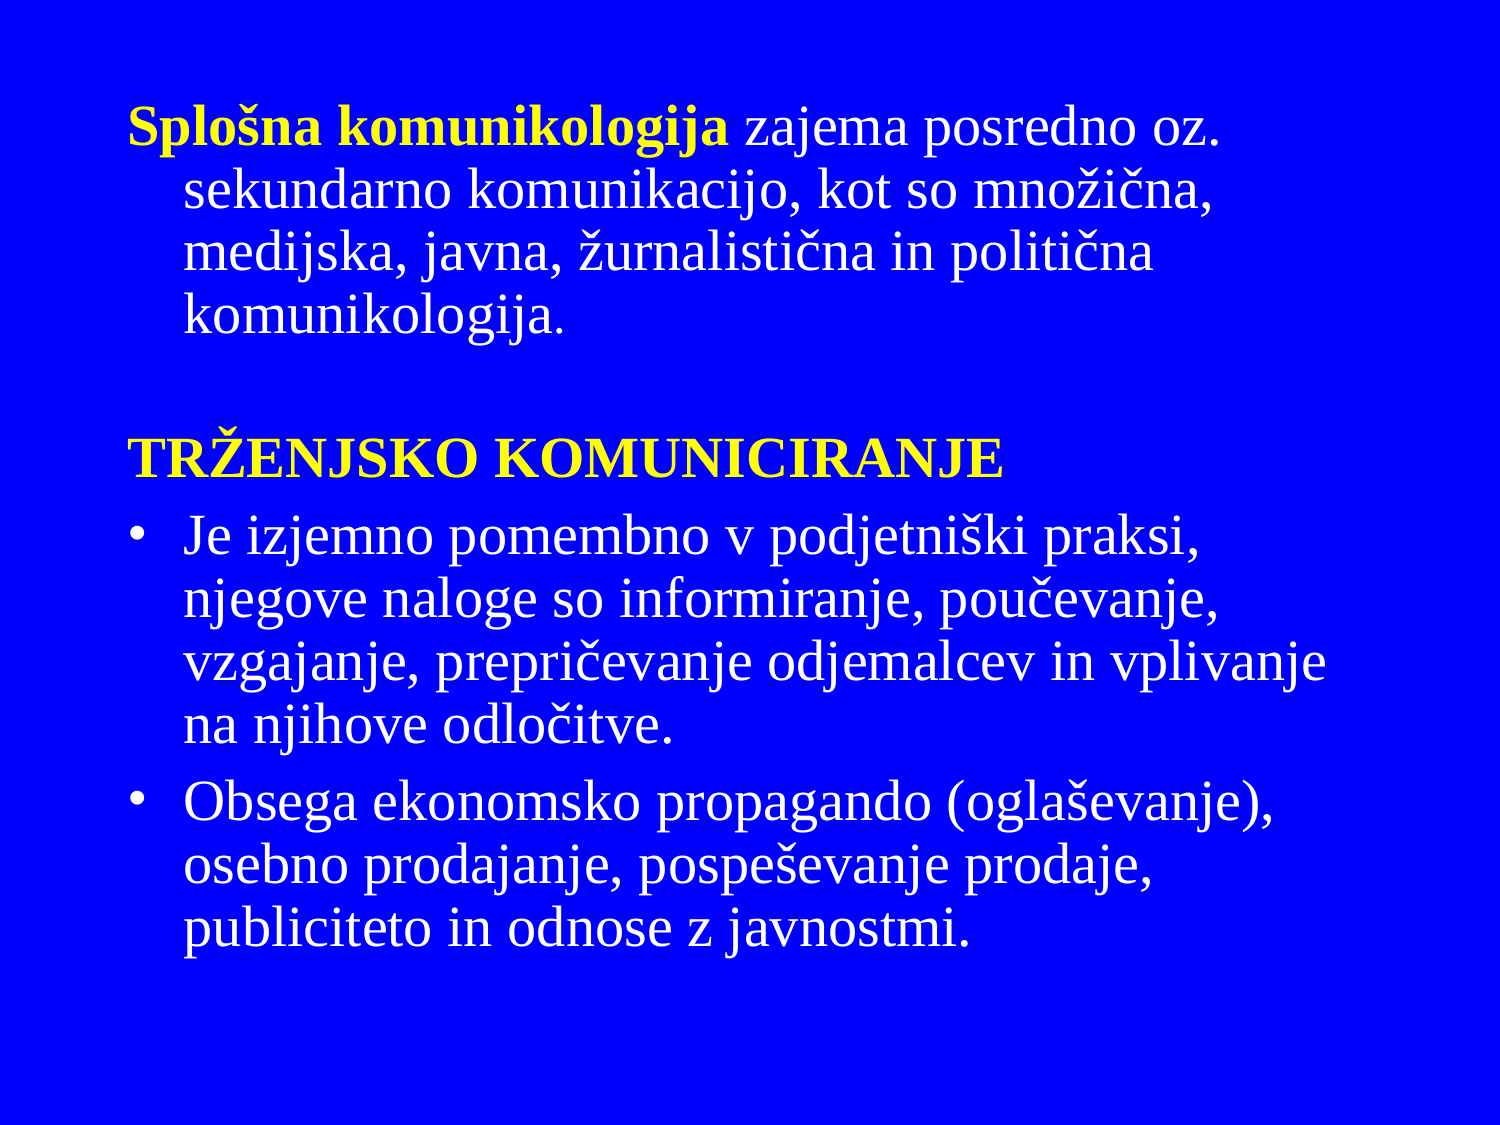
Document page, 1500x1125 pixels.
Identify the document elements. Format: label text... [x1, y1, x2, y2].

list Splošna komunikologija zajema posredno oz. sekundarno komunikacijo, kot so množična, medijska, javna, žurnalistična in politična komunikologija. TRŽENJSKO KOMUNICIRANJE Je izjemno pomembno v podjetniški praksi, njegove naloge so informiranje, poučevanje, vzgajanje, prepričevanje odjemalcev in vplivanje na njihove odločitve. Obsega ekonomsko propagando (oglaševanje), osebno prodajanje, pospeševanje prodaje, publiciteto in odnose z javnostmi. [112, 87, 1388, 1000]
